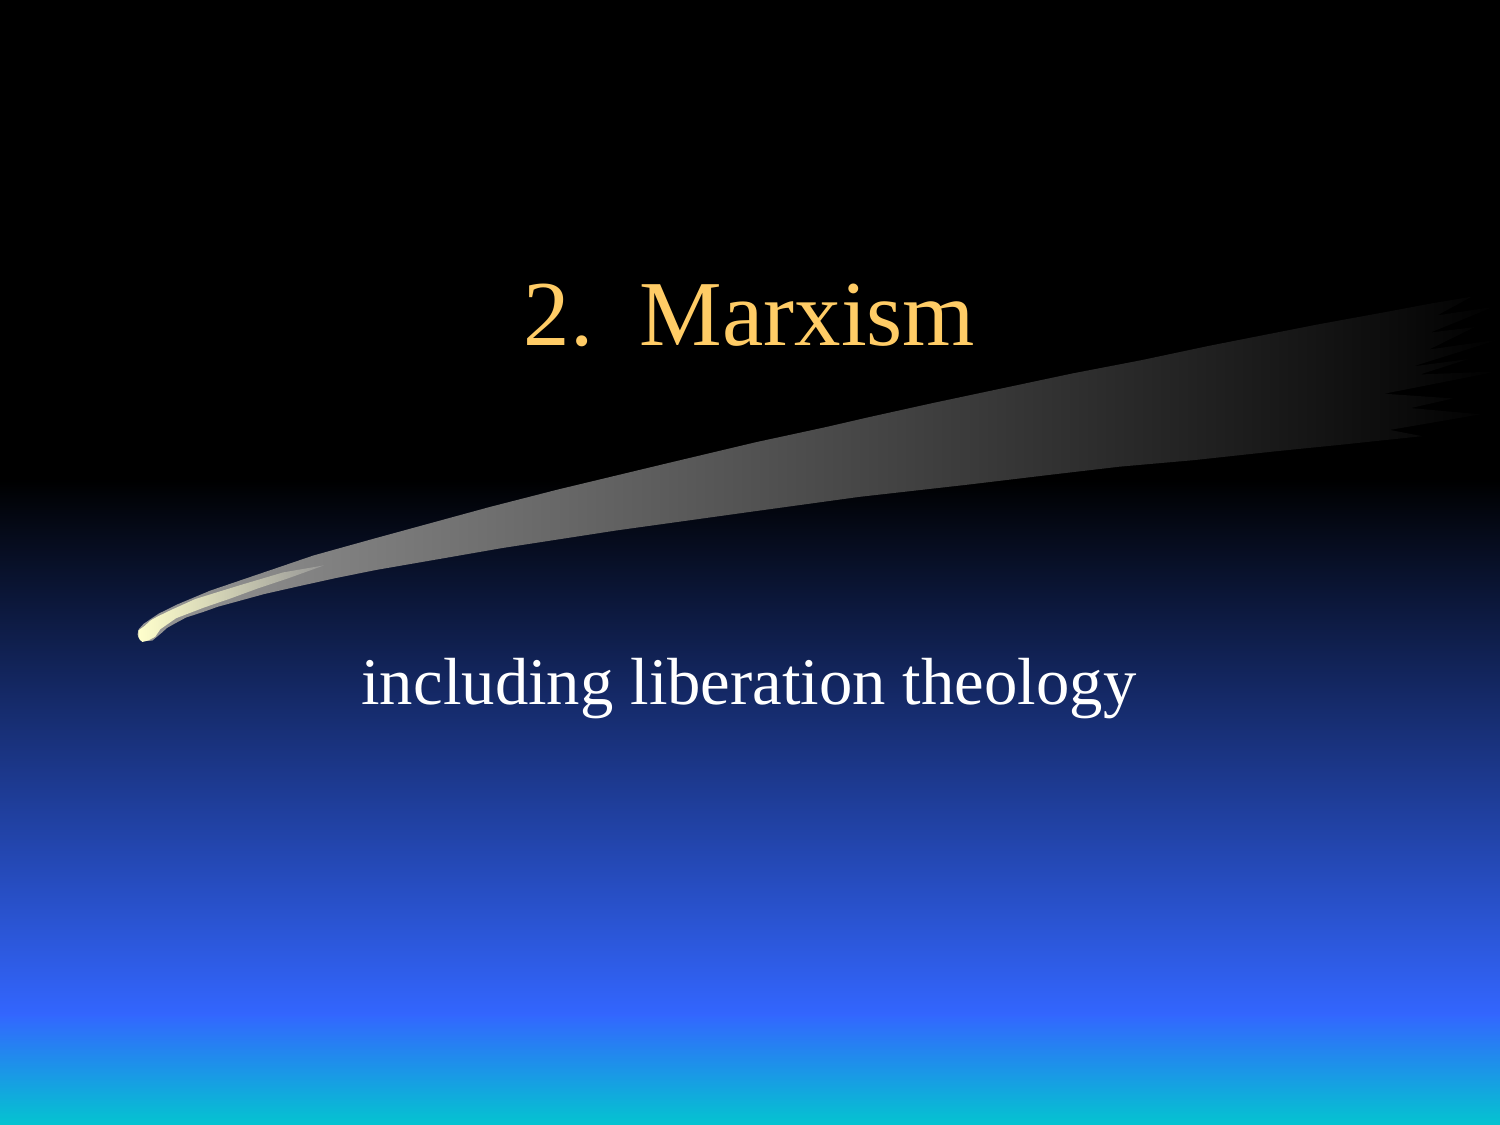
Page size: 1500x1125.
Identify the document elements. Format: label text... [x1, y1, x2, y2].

title 2. Marxism [112, 185, 1388, 374]
subtitle including liberation theology [225, 637, 1276, 926]
